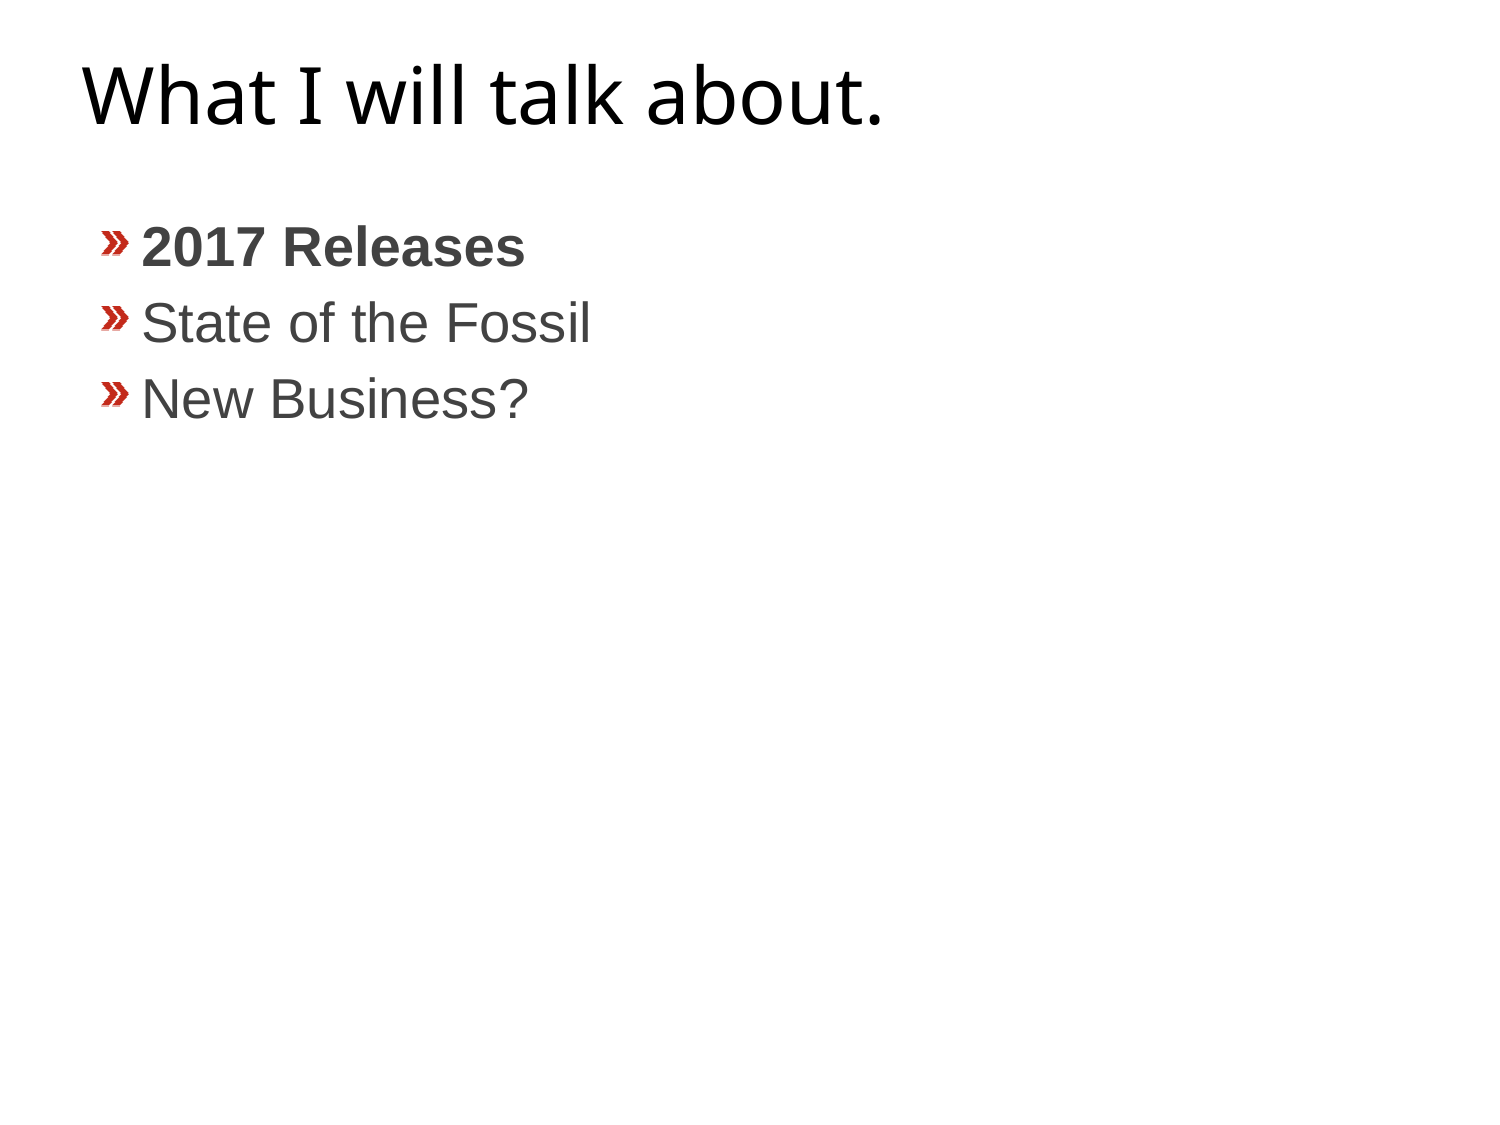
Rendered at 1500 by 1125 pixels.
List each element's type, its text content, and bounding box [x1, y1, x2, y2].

list 2017 Releases State of the Fossil New Business? [75, 210, 1425, 1125]
title What I will talk about. [75, 45, 1425, 210]
